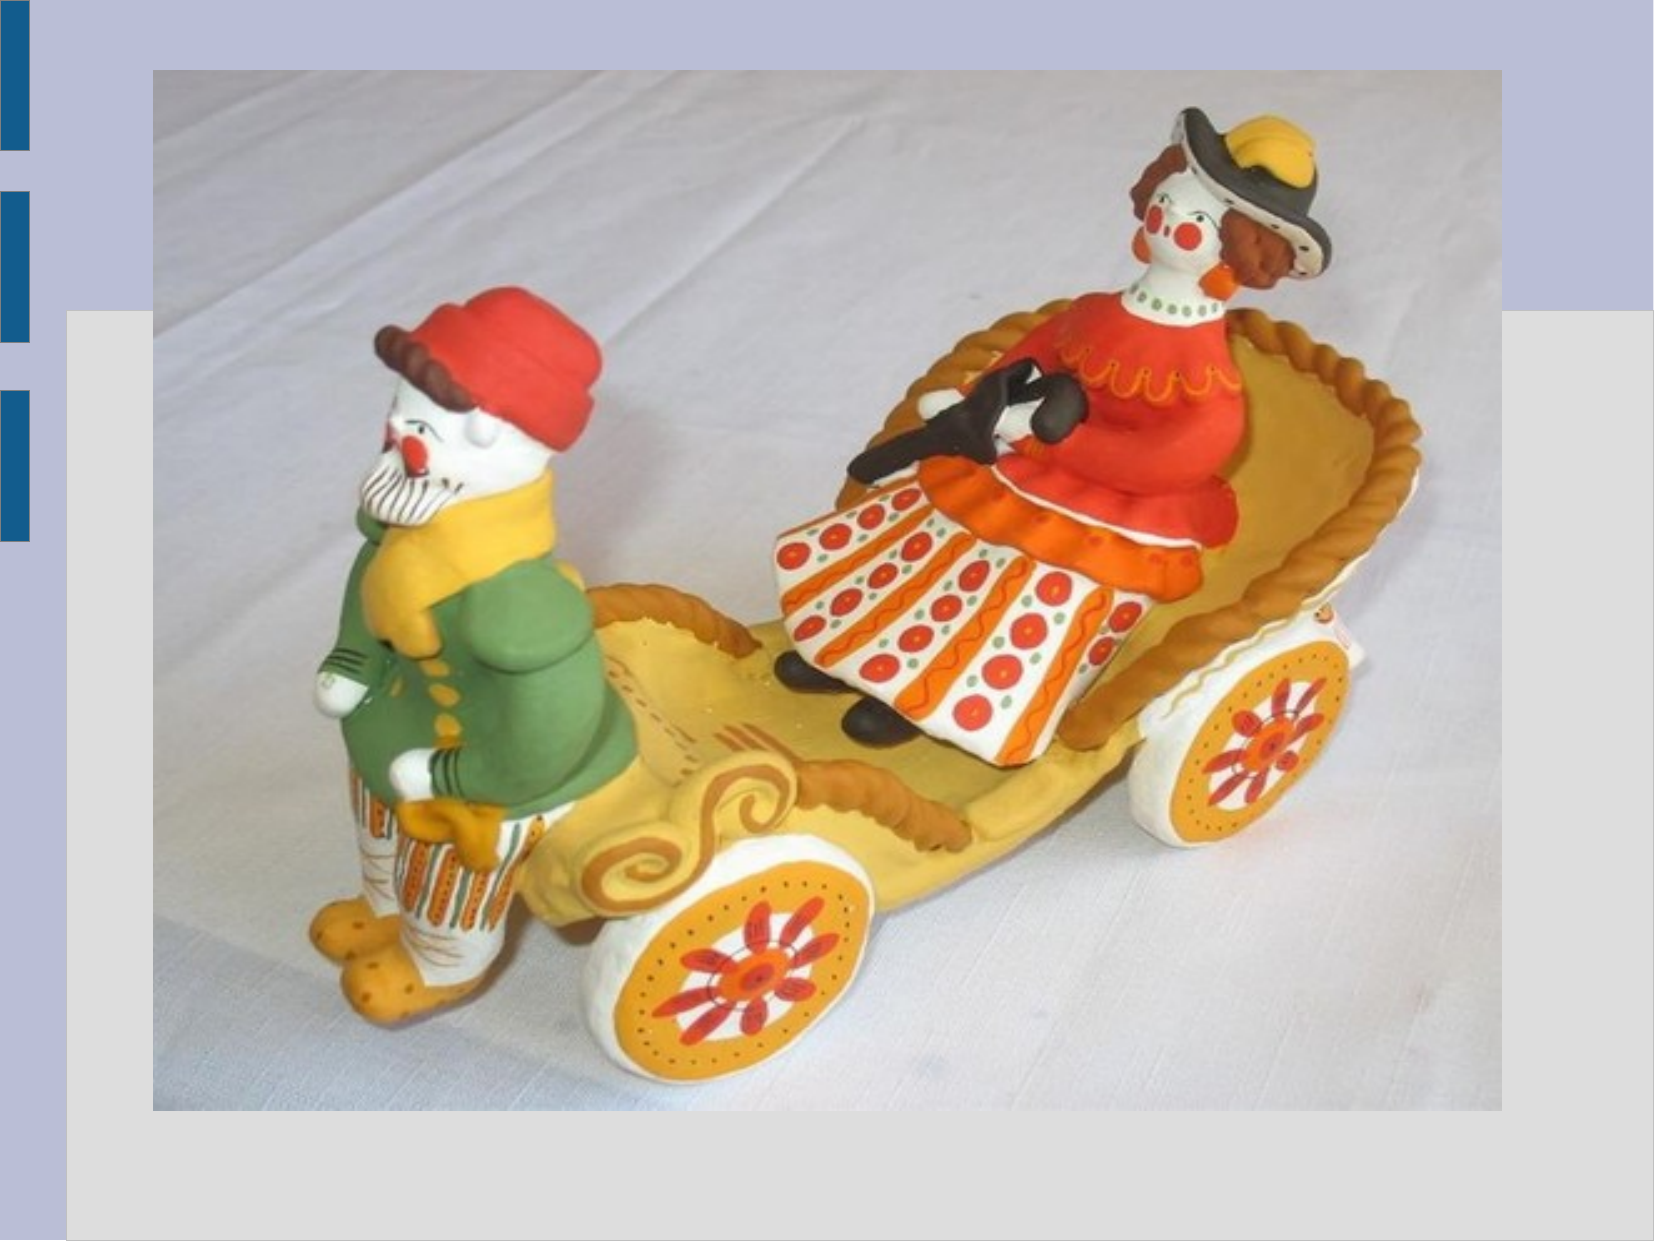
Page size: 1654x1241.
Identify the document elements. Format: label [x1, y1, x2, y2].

picture [153, 70, 1502, 1111]
